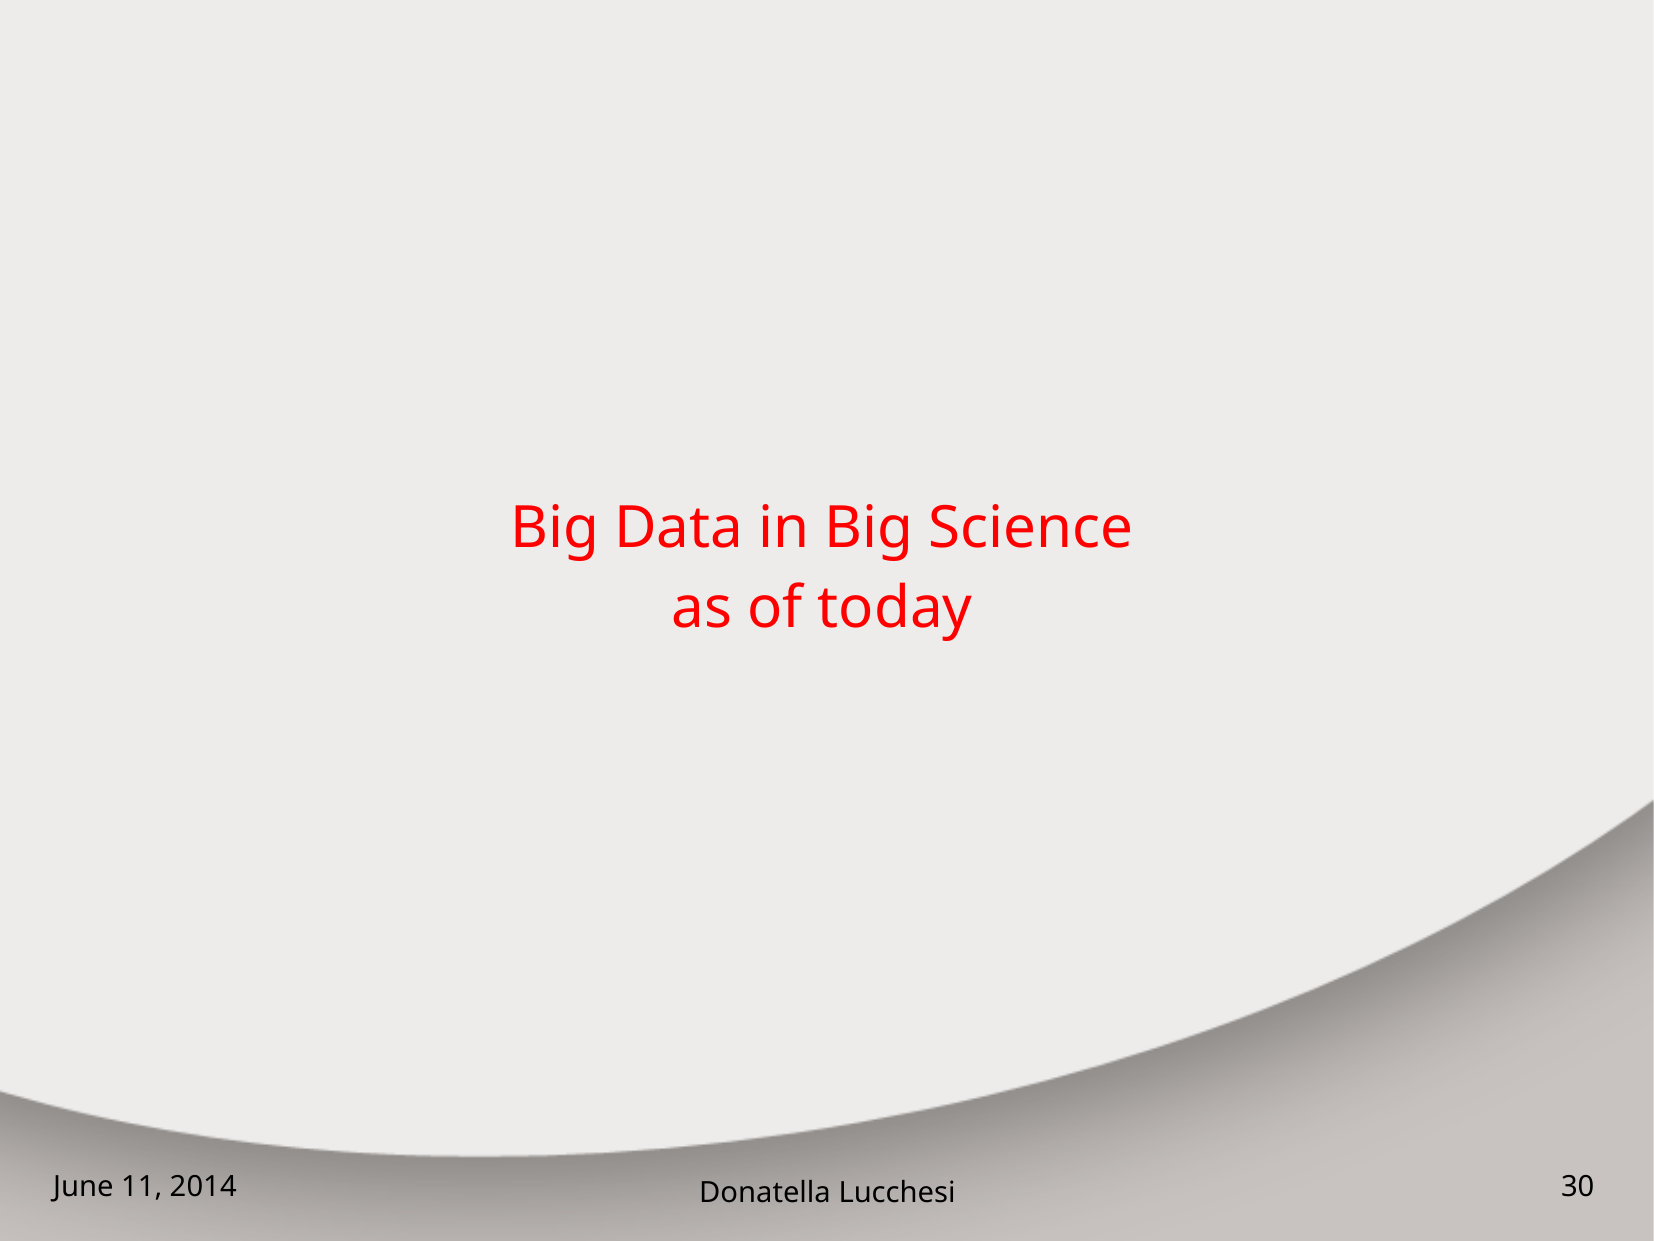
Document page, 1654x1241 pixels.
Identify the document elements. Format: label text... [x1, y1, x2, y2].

text_box Big Data in Big Science as of today [495, 478, 1151, 656]
picture [0, 0, 1654, 1241]
